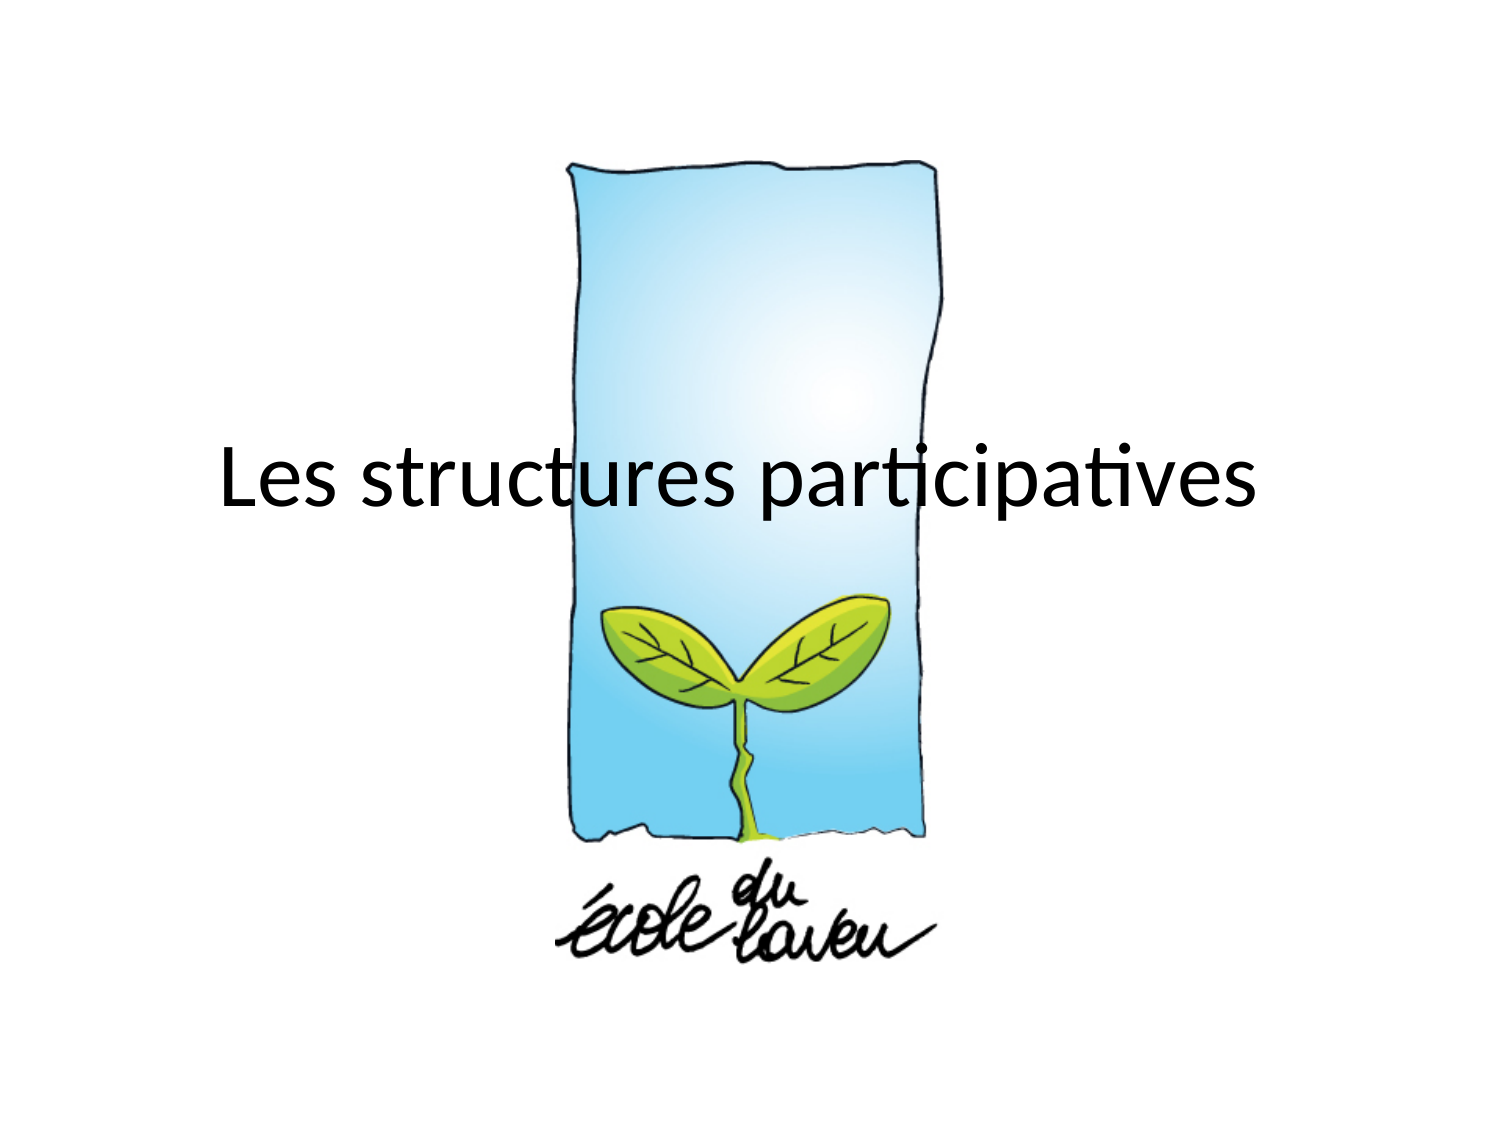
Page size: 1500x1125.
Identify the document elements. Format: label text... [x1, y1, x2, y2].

title Les structures participatives [112, 349, 1388, 591]
picture [555, 160, 945, 349]
picture [555, 591, 945, 965]
